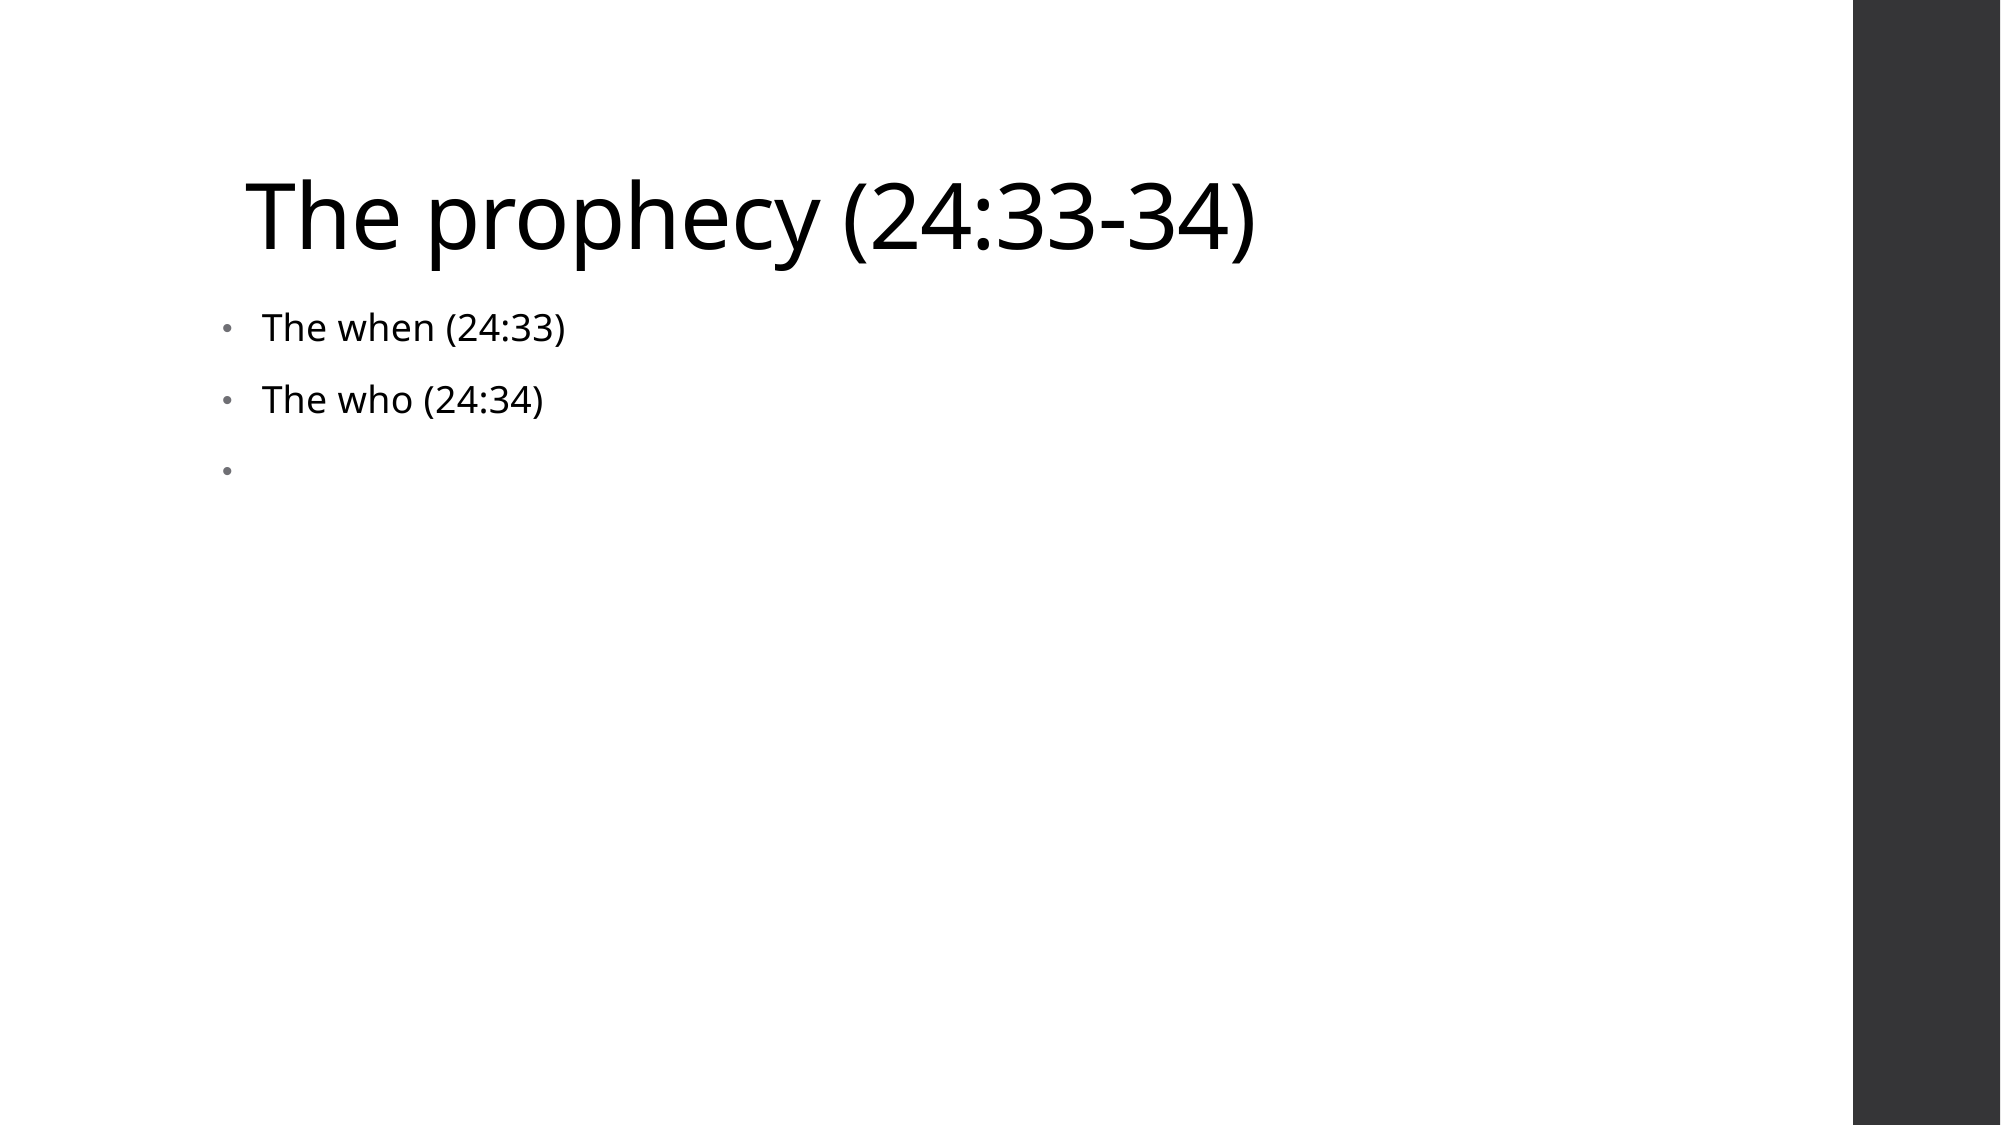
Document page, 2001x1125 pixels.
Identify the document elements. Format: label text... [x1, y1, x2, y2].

title The prophecy (24:33-34) [206, 60, 1797, 278]
list The when (24:33) The who (24:34) [206, 299, 1617, 1014]
